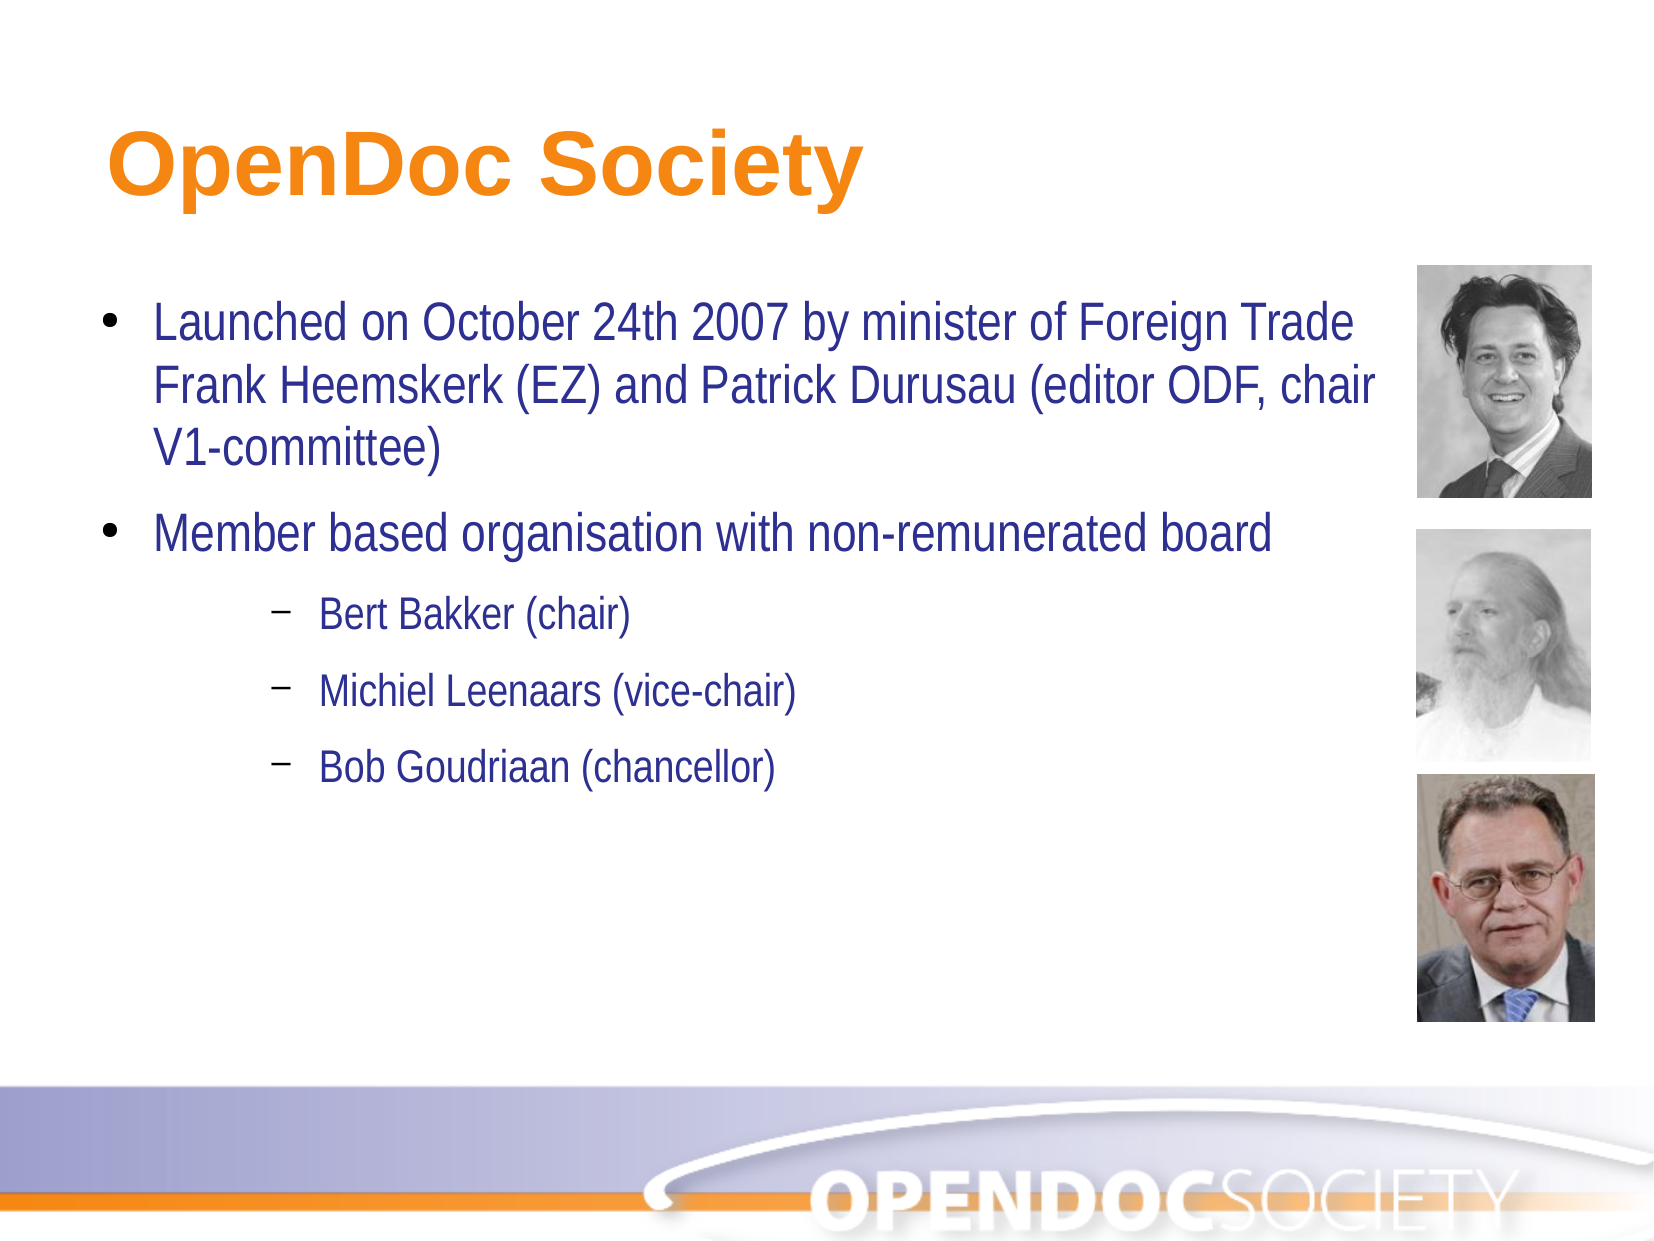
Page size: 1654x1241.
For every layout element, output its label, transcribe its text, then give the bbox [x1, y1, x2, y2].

title OpenDoc Society [106, 108, 1595, 219]
list Launched on October 24th 2007 by minister of Foreign Trade Frank Heemskerk (EZ) and Patrick Durusau (editor ODF, chair V1-committee) Member based organisation with non-remunerated board Bert Bakker (chair) Michiel Leenaars (vice-chair) Bob Goudriaan (chancellor) [82, 290, 1388, 1152]
picture [0, 0, 1654, 1241]
